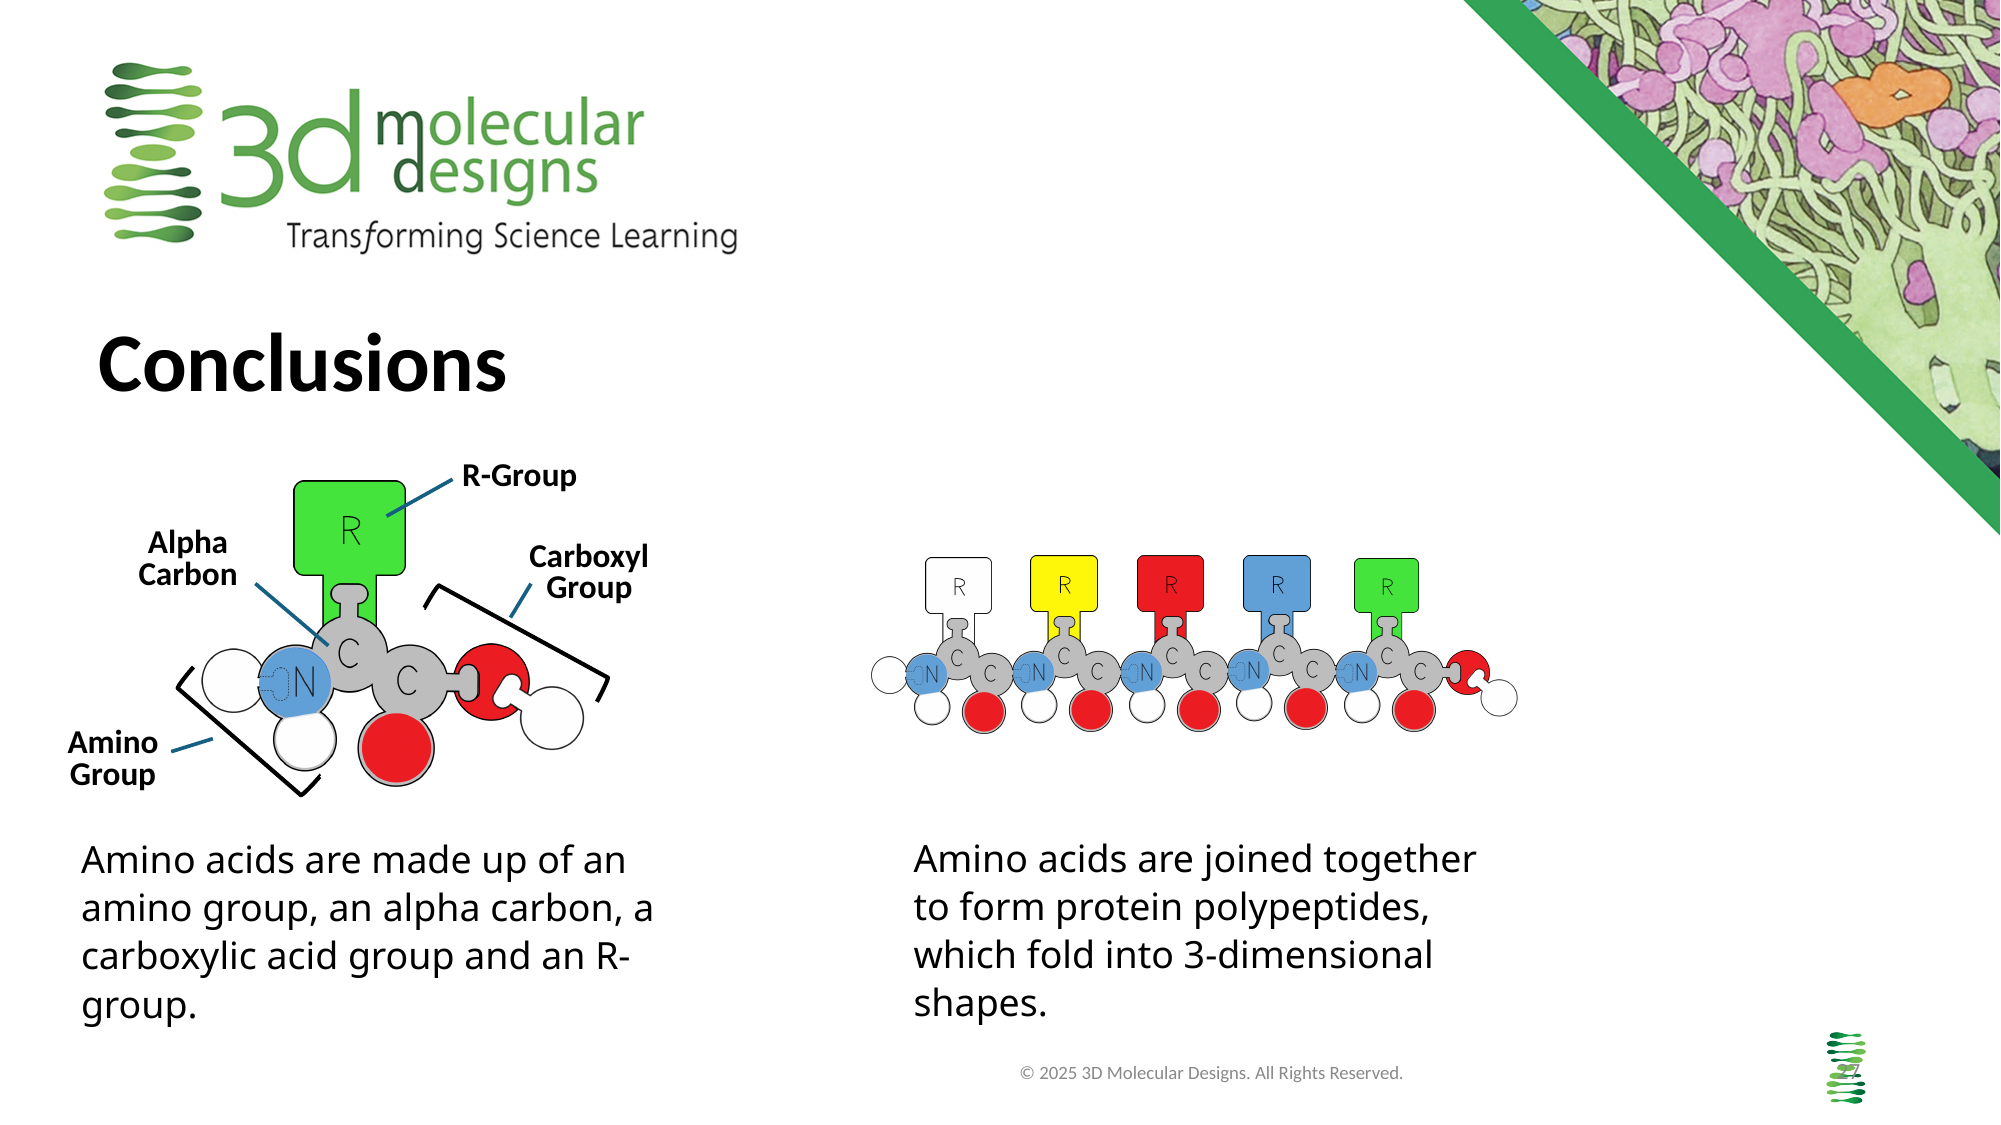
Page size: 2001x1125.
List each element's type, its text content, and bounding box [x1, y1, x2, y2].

text_box Alpha Carbon [69, 520, 308, 602]
picture [871, 555, 1525, 734]
text_box Amino Group [3, 720, 224, 801]
picture [441, 583, 470, 599]
text_box Amino acids are joined together to form protein polypeptides, which fold into 3-dimensional shapes. [898, 824, 1510, 984]
text_box Amino acids are made up of an amino group, an alpha carbon, a carboxylic acid group and an R-group. [66, 825, 709, 985]
text_box Carboxyl Group [470, 534, 709, 615]
picture [257, 761, 287, 787]
slide_number 27 [1821, 1042, 1929, 1103]
text_box R-Group [400, 452, 639, 502]
text_box Conclusions [83, 282, 1477, 447]
picture [201, 480, 596, 787]
